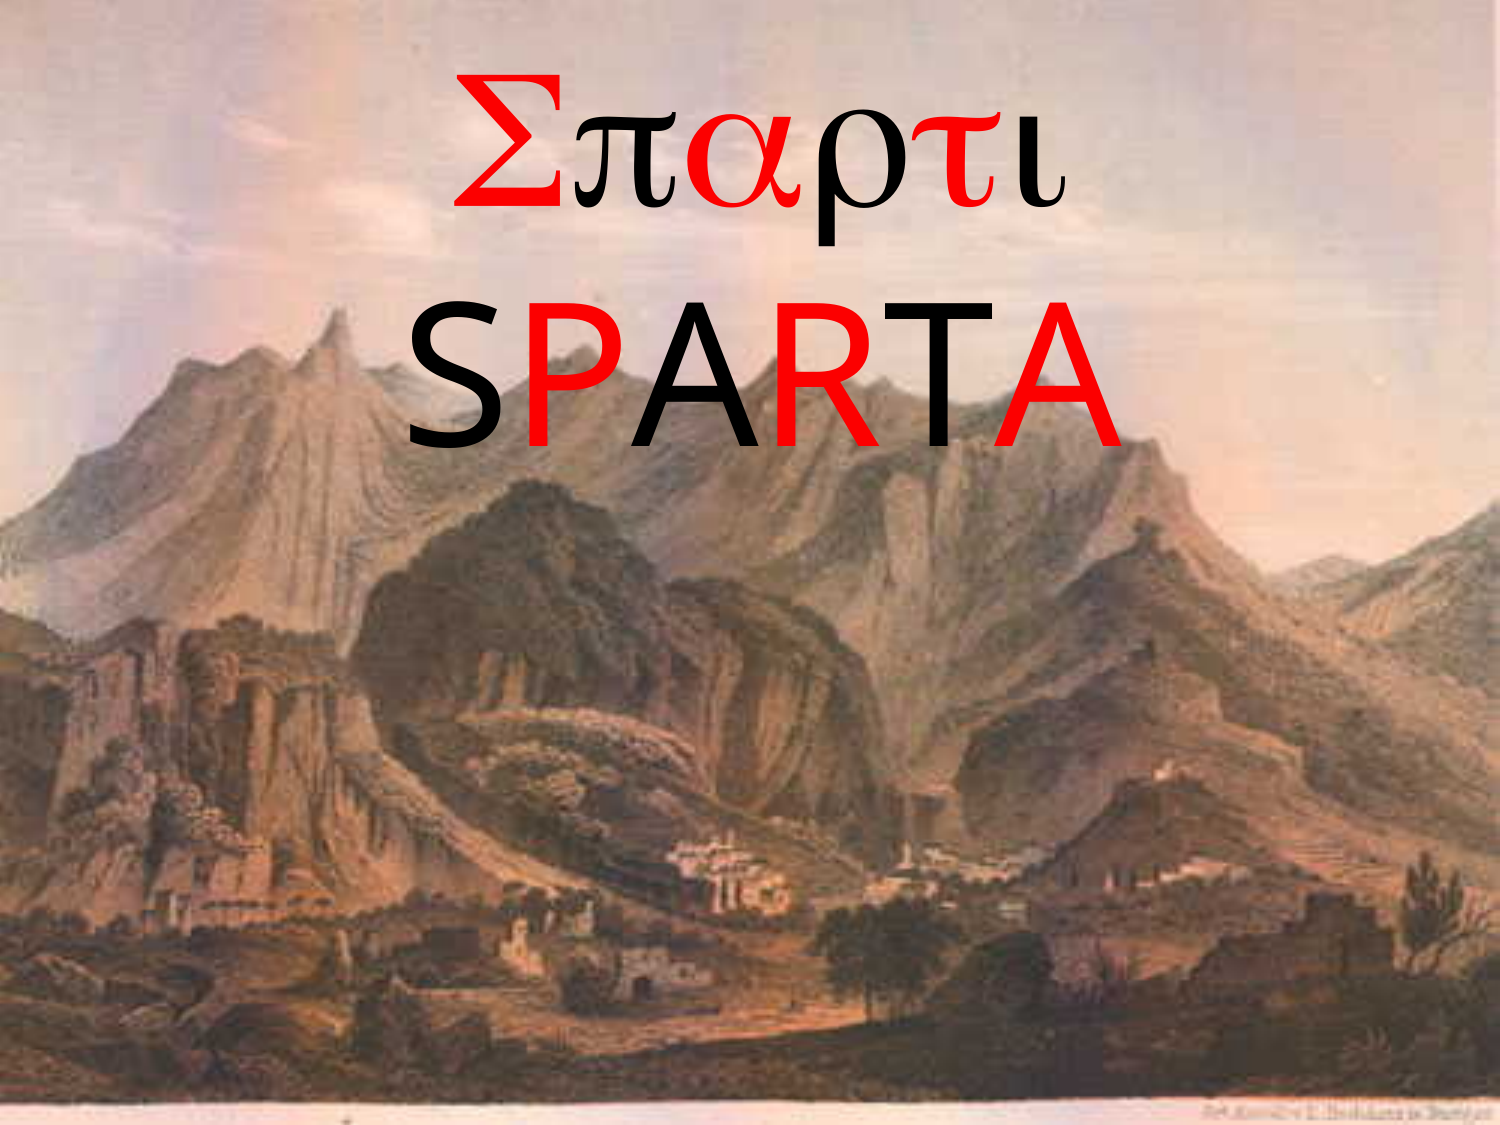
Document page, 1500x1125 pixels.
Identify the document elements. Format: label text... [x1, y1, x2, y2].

title Sparti SPARTA [123, 125, 1399, 367]
picture [0, 0, 1500, 1125]
